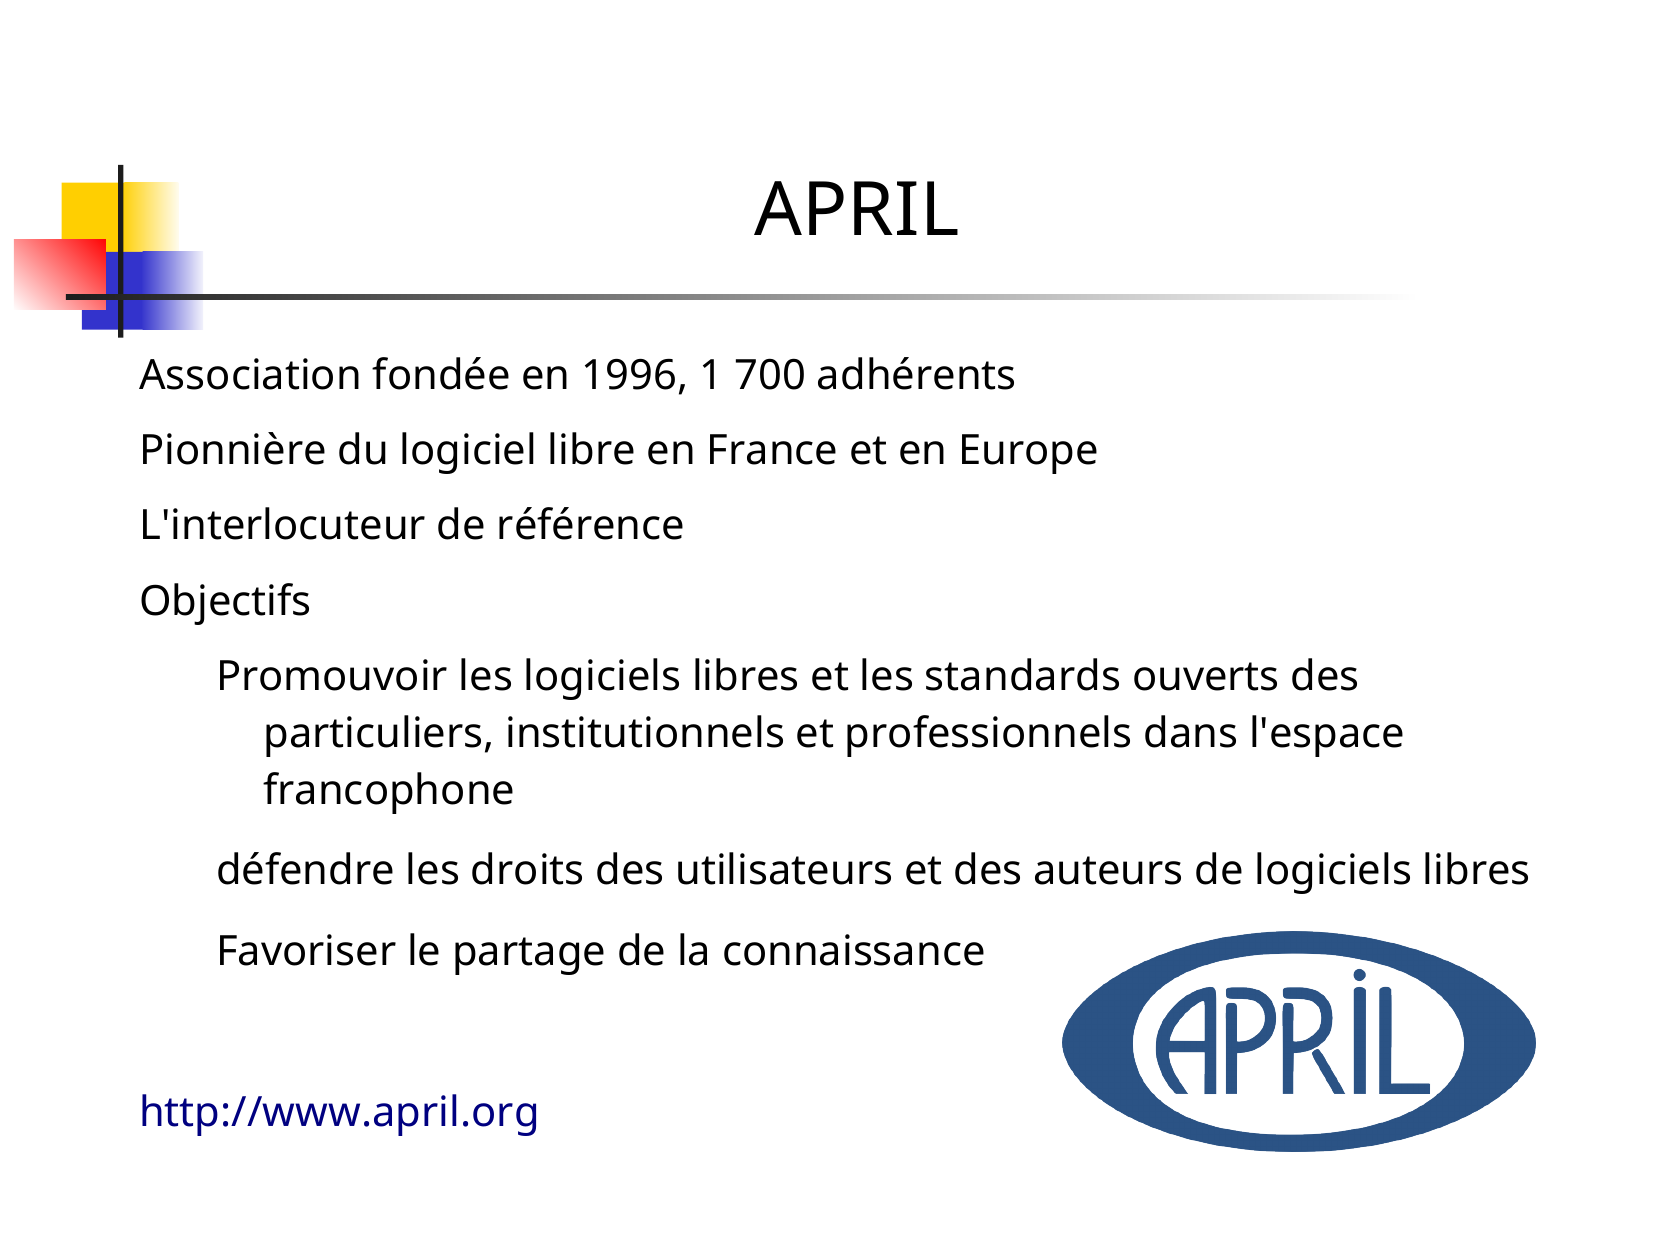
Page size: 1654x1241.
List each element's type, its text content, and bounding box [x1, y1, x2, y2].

title APRIL [121, 102, 1534, 311]
picture [1062, 931, 1536, 1152]
list Association fondée en 1996, 1 700 adhérents Pionnière du logiciel libre en France et en Europe L'interlocuteur de référence Objectifs Promouvoir les logiciels libres et les standards ouverts des particuliers, institutionnels et professionnels dans l'espace francophone défendre les droits des utilisateurs et des auteurs de logiciels libres Favoriser le partage de la connaissance http://www.april.org [121, 344, 1534, 1127]
